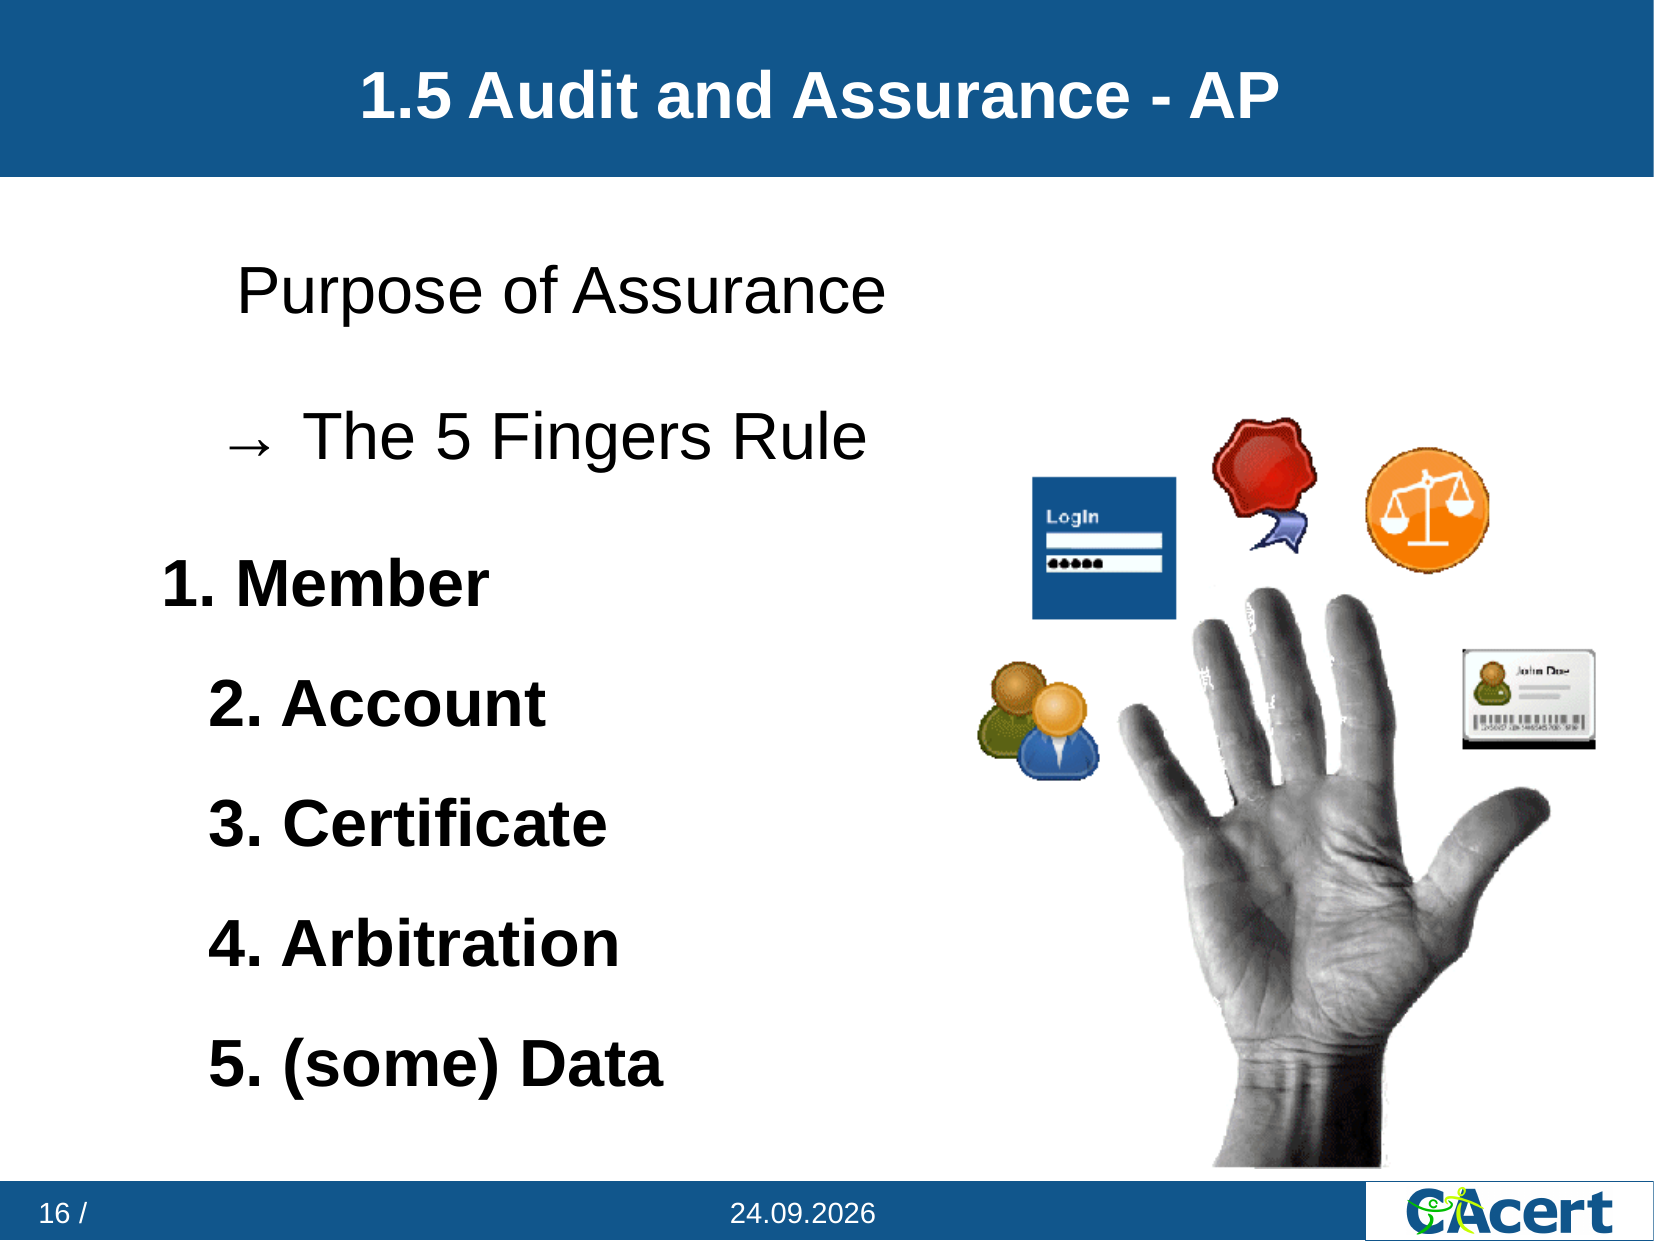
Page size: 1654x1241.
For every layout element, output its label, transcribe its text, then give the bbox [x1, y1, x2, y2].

title 1.5 Audit and Assurance - AP [76, 17, 1565, 166]
list Purpose of Assurance → The 5 Fingers Rule 1. Member 2. Account 3. Certificate 4. Arbitration 5. (some) Data [82, 206, 1625, 1106]
picture [923, 374, 1635, 1169]
